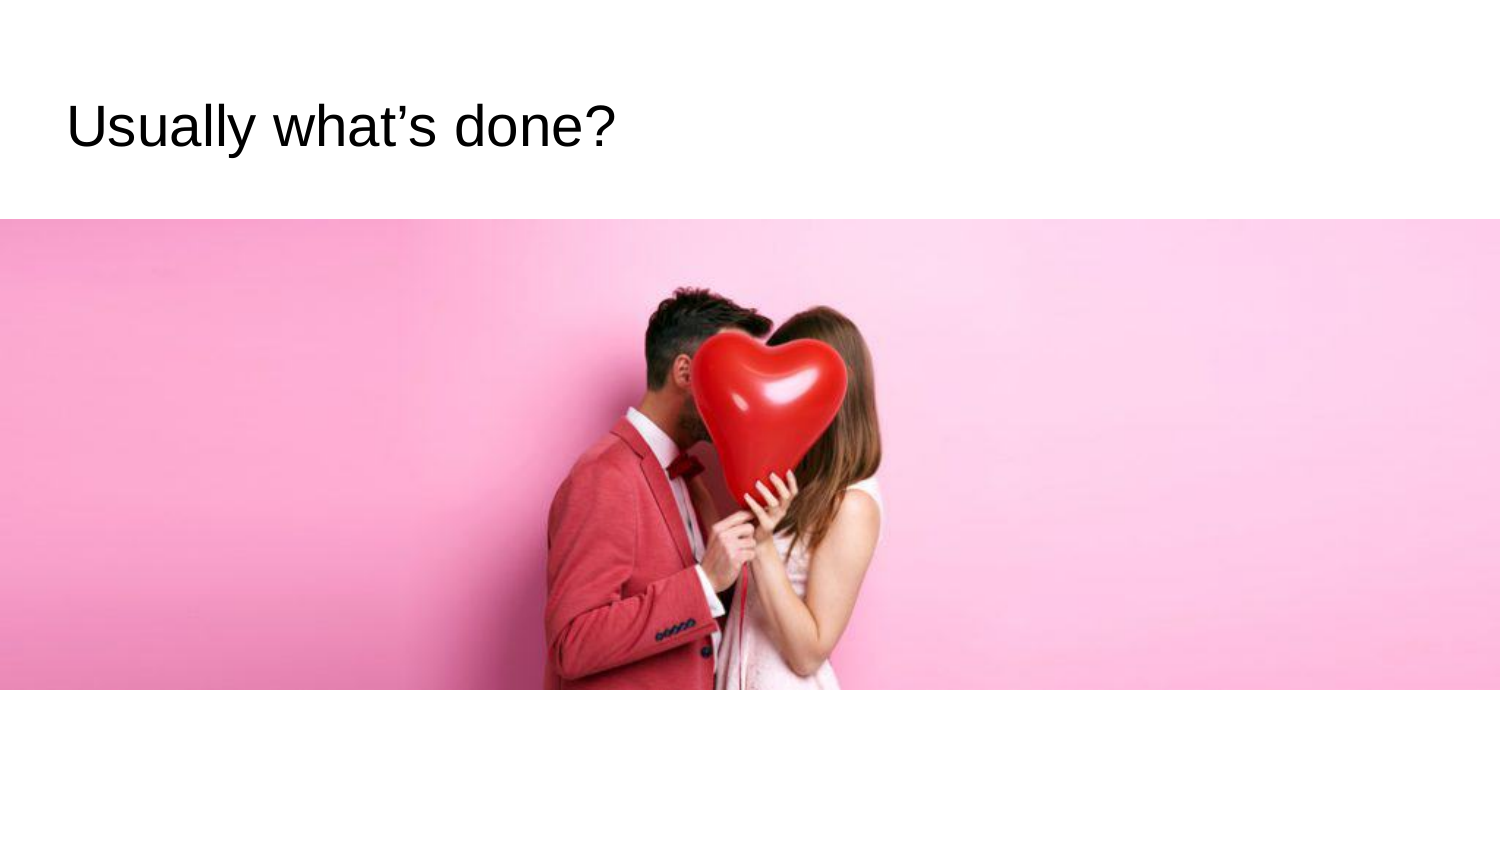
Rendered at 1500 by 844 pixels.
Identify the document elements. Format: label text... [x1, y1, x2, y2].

picture [0, 219, 1500, 690]
title Usually what’s done? [51, 72, 1449, 167]
